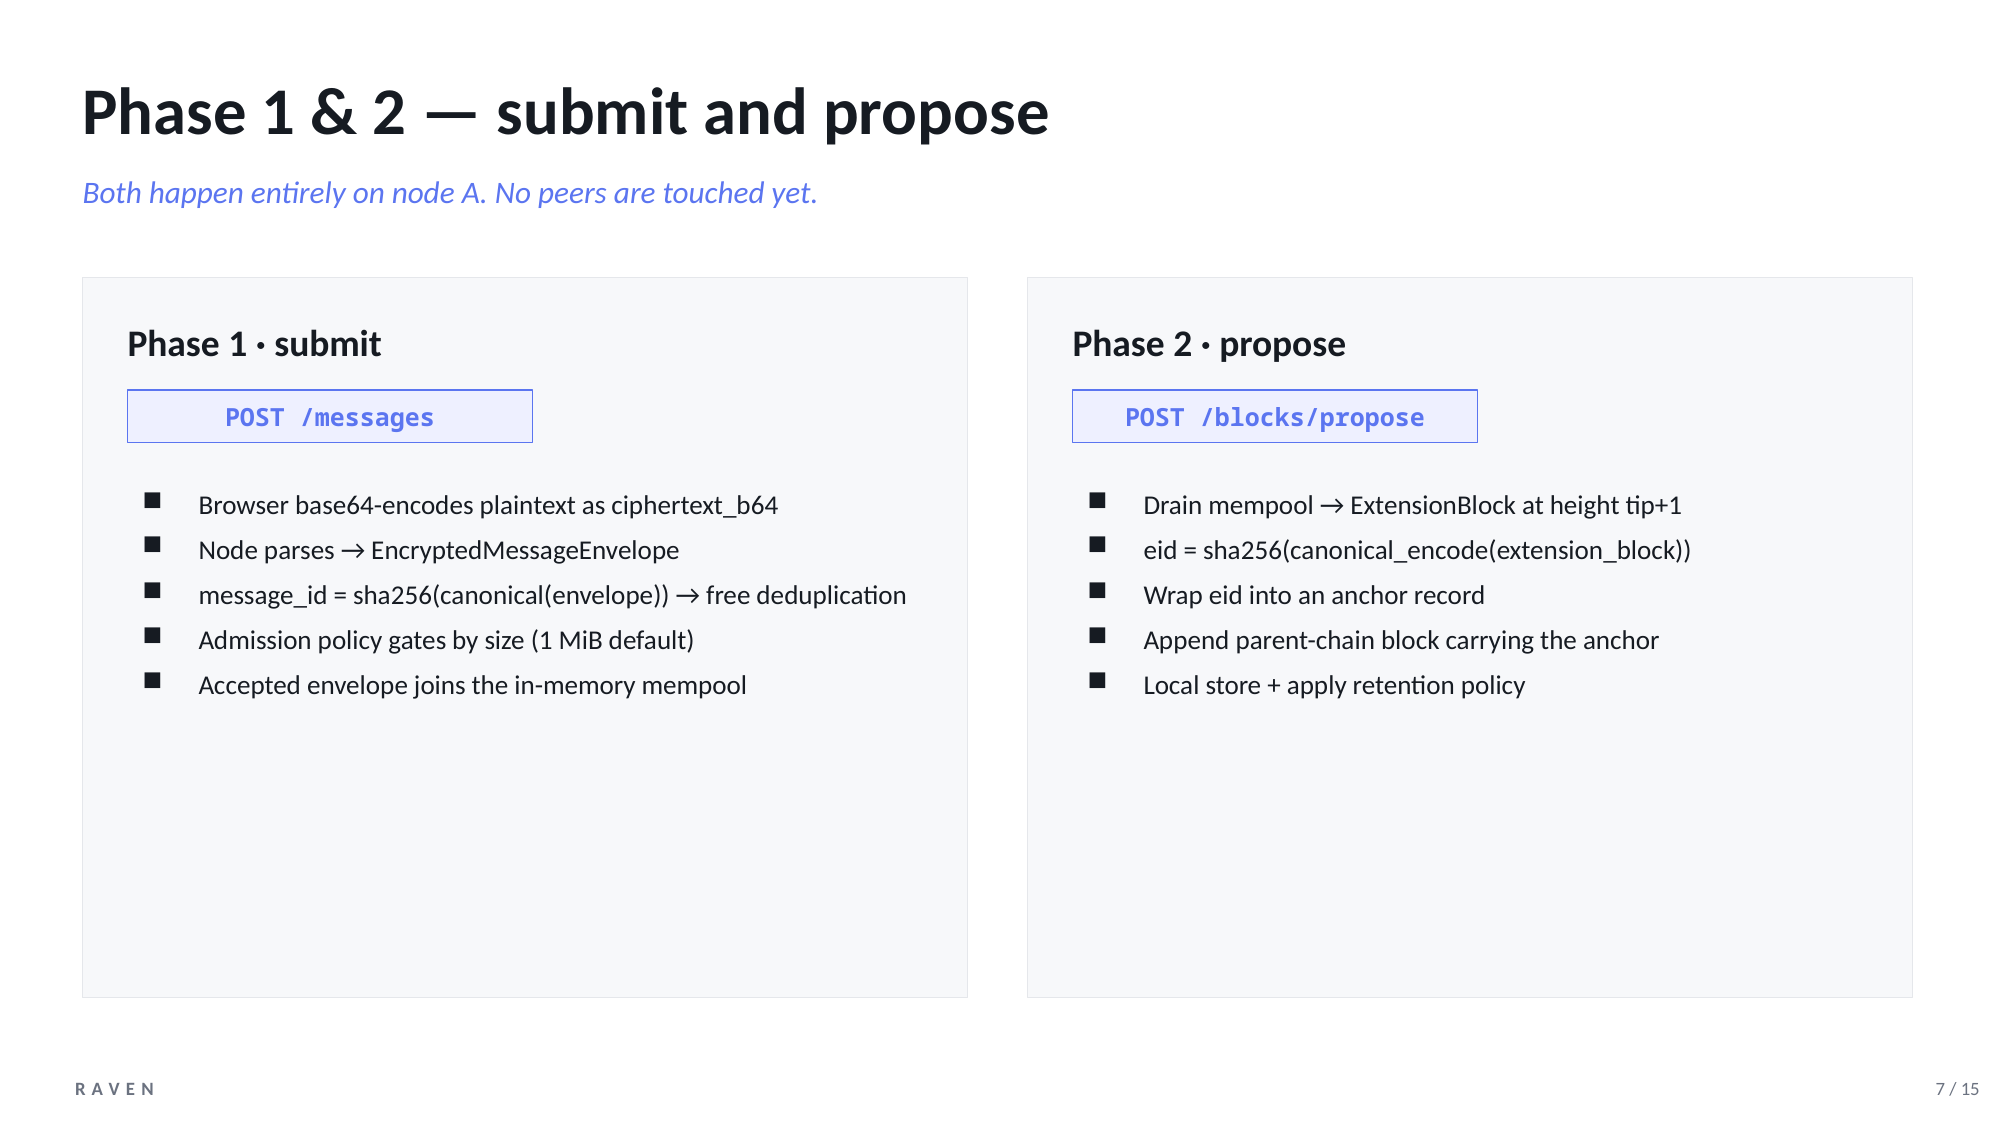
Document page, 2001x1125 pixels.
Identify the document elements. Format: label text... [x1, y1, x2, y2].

text_box POST /blocks/propose [1072, 389, 1478, 443]
text_box 7 / 15 [1844, 1064, 1980, 1110]
text_box Phase 1 & 2 — submit and propose [82, 67, 1913, 172]
text_box [82, 277, 968, 998]
text_box Browser base64-encodes plaintext as ciphertext_b64 Node parses → EncryptedMessageEnvelope message_id = sha256(canonical(envelope)) → free deduplication Admission policy gates by size (1 MiB default) Accepted envelope joins the in-memory mempool [127, 479, 938, 975]
text_box Drain mempool → ExtensionBlock at height tip+1 eid = sha256(canonical_encode(extension_block)) Wrap eid into an anchor record Append parent-chain block carrying the anchor Local store + apply retention policy [1072, 479, 1883, 975]
text_box POST /messages [127, 389, 533, 443]
text_box RAVEN [74, 1064, 375, 1110]
text_box Phase 2 · propose [1072, 307, 1883, 375]
text_box Phase 1 · submit [127, 307, 938, 375]
text_box Both happen entirely on node A. No peers are touched yet. [82, 172, 1913, 240]
text_box [1027, 277, 1913, 998]
